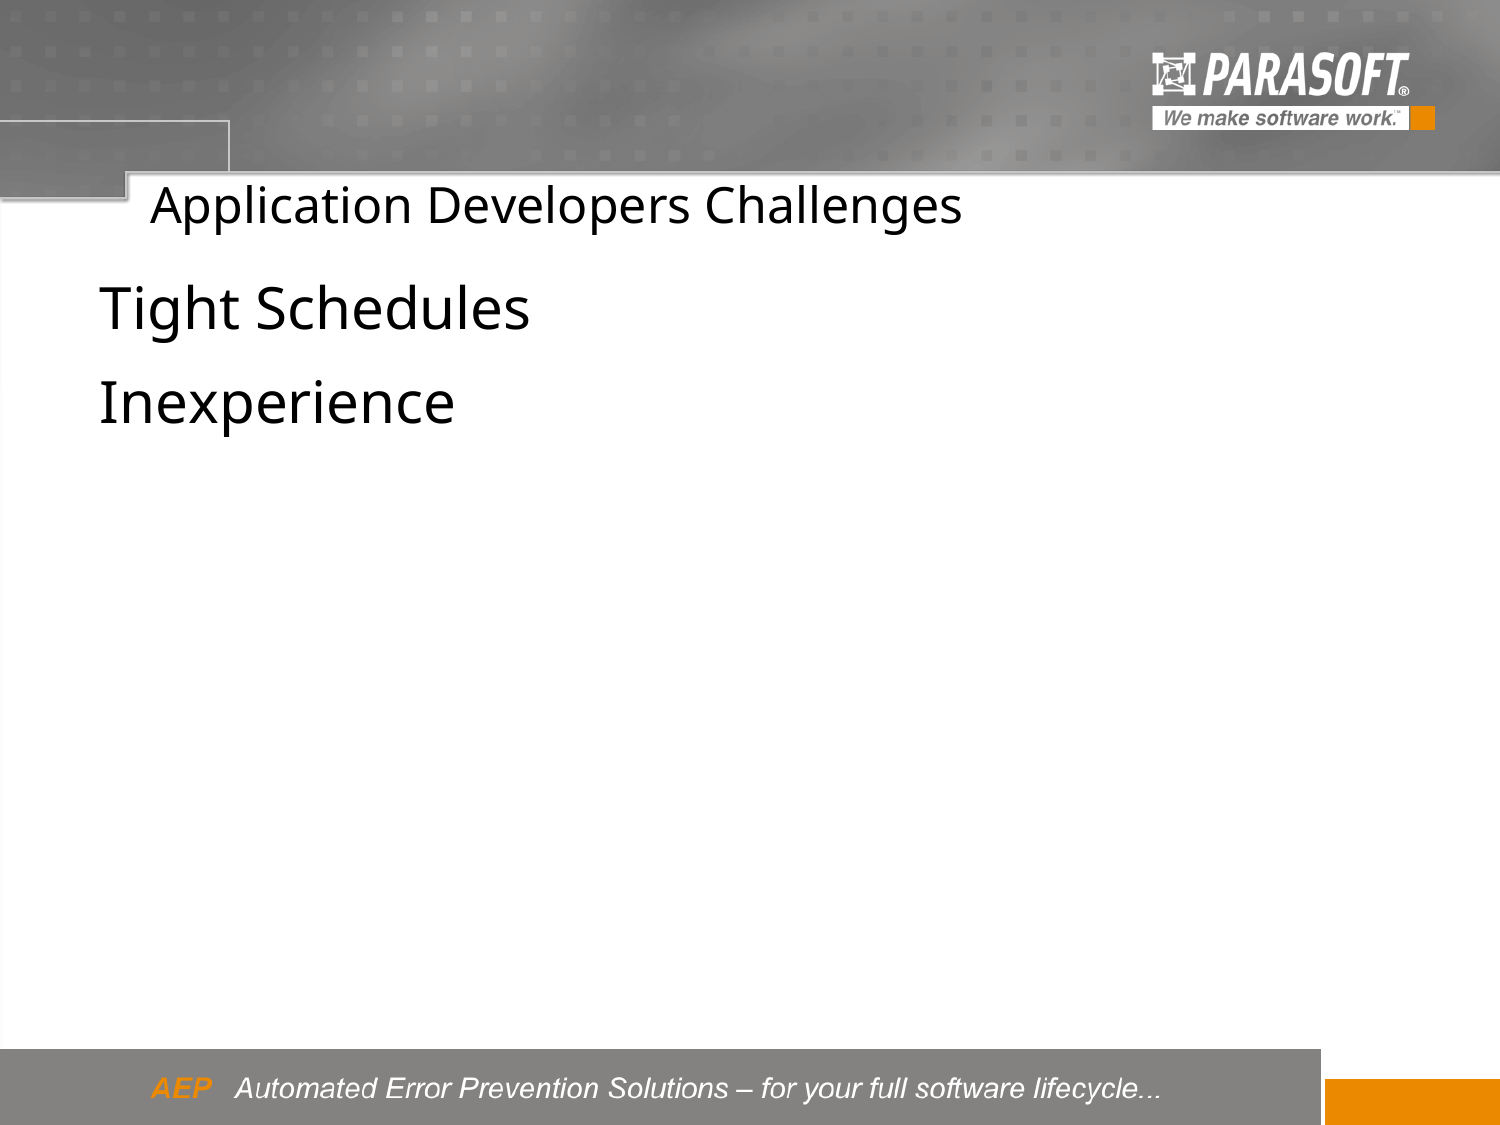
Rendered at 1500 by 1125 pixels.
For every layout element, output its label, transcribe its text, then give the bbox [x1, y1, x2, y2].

picture [0, 0, 1500, 1125]
list Tight Schedules Inexperience [99, 267, 1450, 995]
title Application Developers Challenges [150, 173, 1426, 235]
